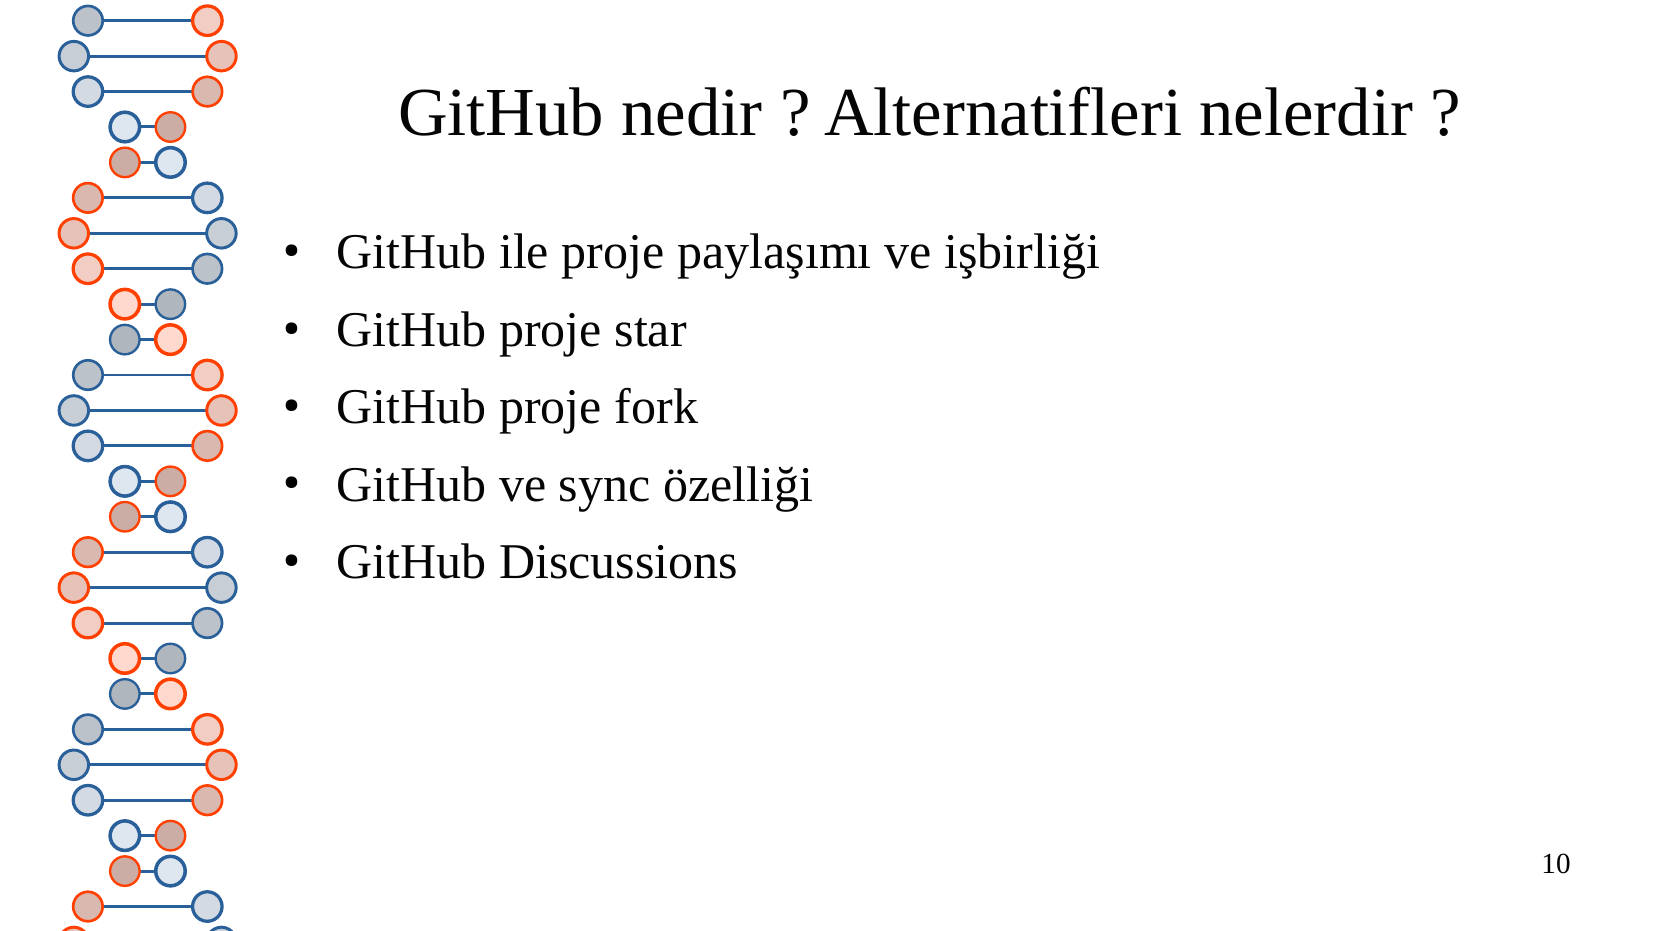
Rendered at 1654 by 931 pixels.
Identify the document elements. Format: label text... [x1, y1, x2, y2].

title GitHub nedir ? Alternatifleri nelerdir ? [265, 35, 1595, 189]
list GitHub ile proje paylaşımı ve işbirliği GitHub proje star GitHub proje fork GitHub ve sync özelliği GitHub Discussions [265, 224, 1595, 764]
